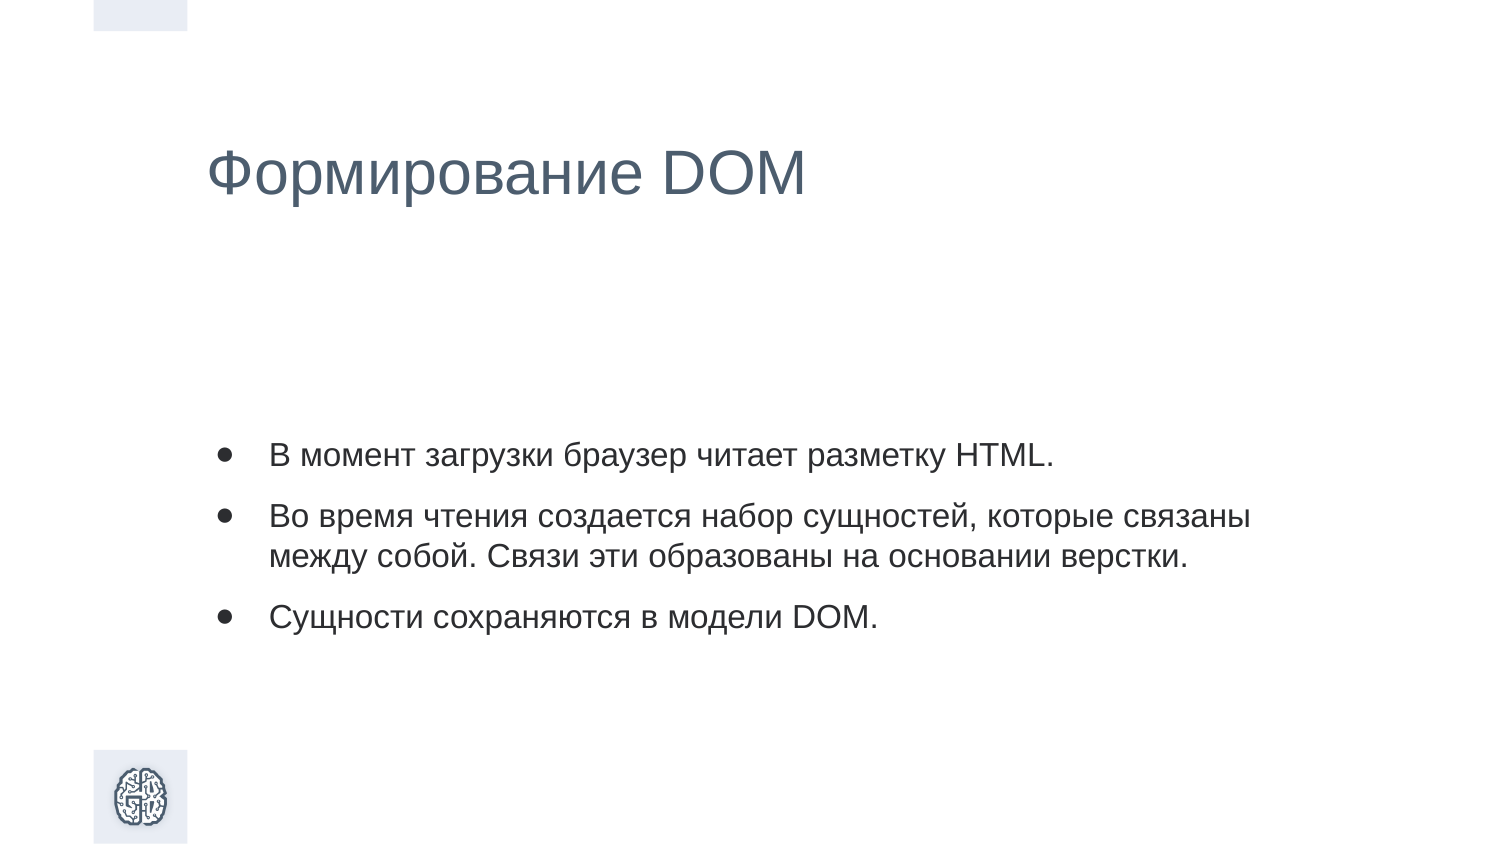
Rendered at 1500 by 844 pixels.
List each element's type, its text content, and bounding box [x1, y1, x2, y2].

text_box В момент загрузки браузер читает разметку HTML. Во время чтения создается набор сущностей, которые связаны между собой. Связи эти образованы на основании верстки. Сущности сохраняются в модели DOM. [186, 400, 1311, 668]
title Формирование DOM [186, 94, 1311, 244]
picture [106, 760, 175, 834]
